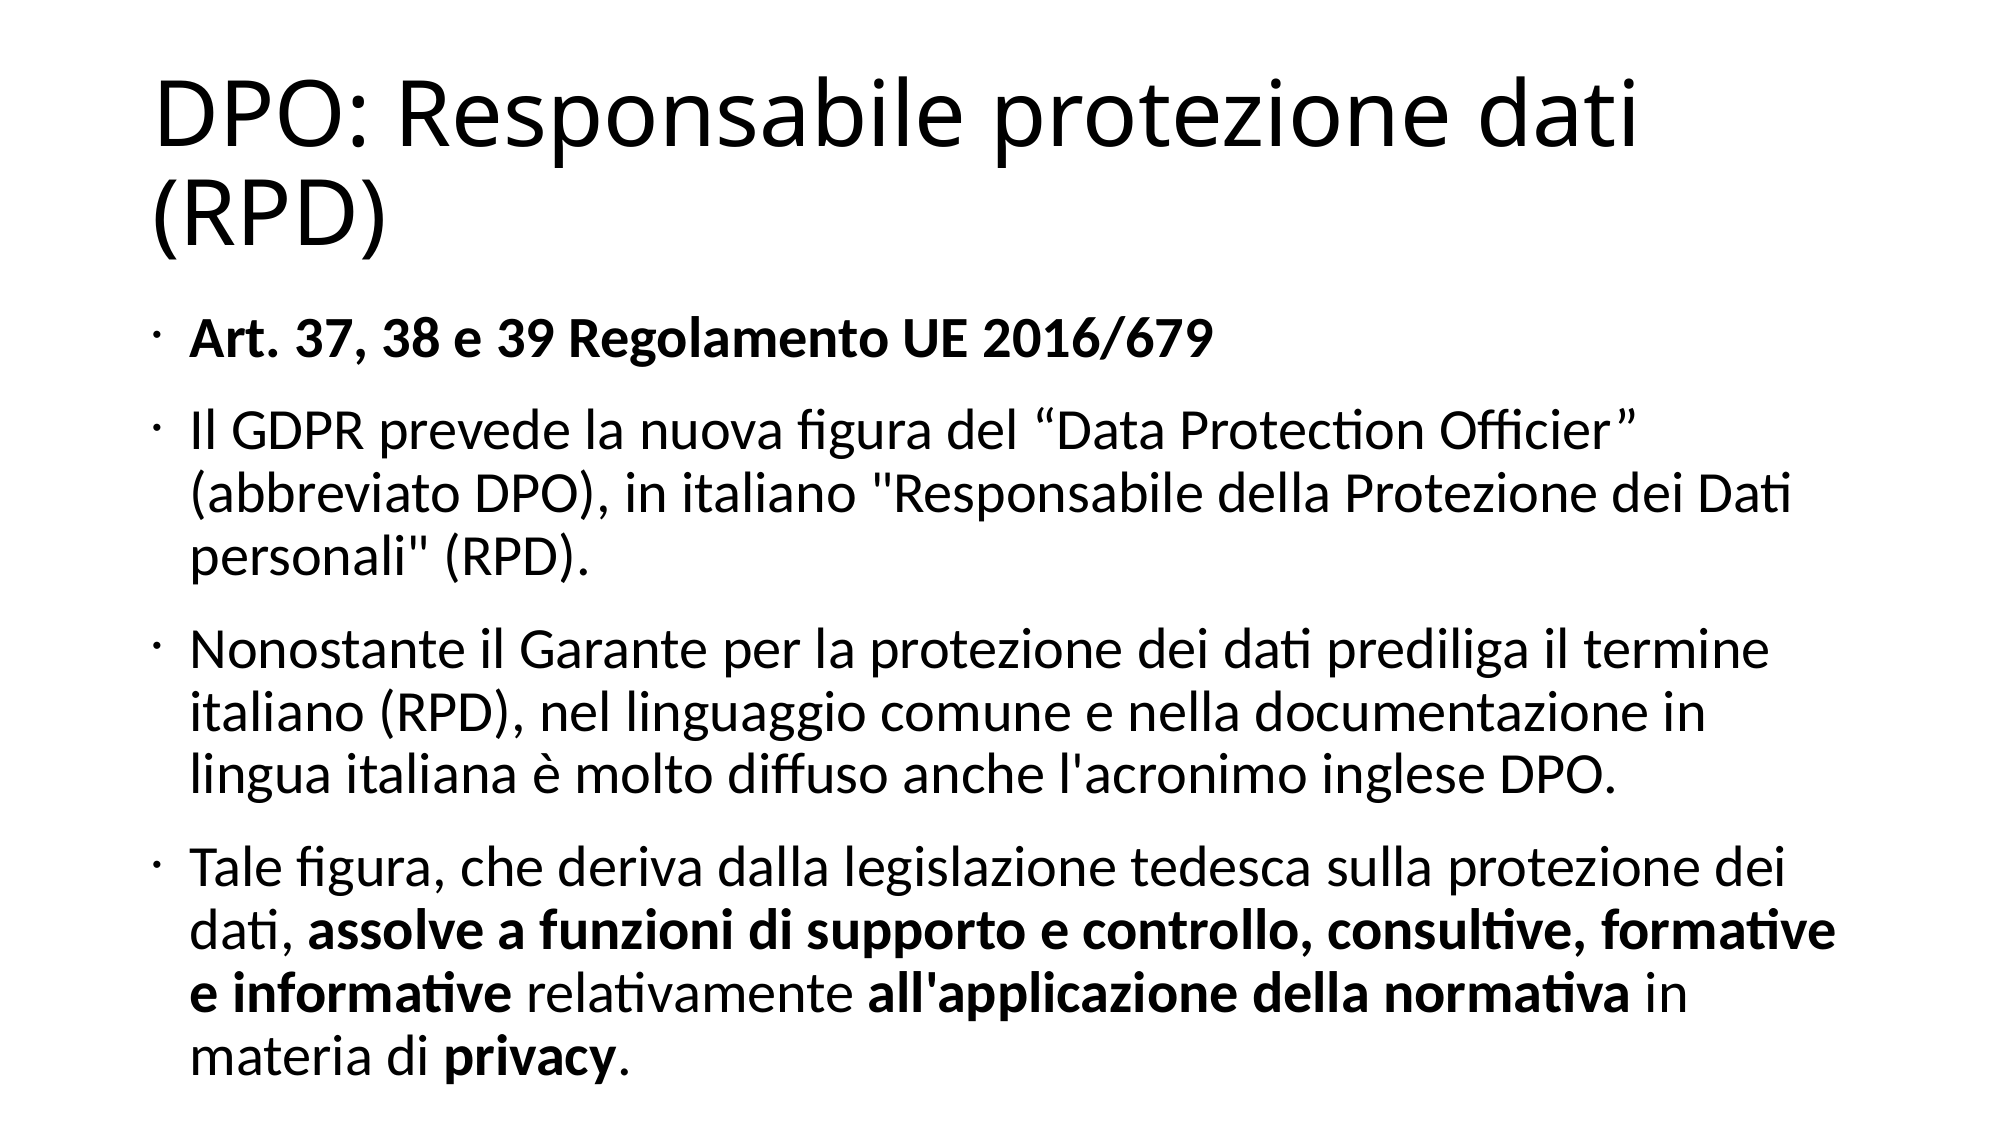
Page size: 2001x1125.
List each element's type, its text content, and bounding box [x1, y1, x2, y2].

list Art. 37, 38 e 39 Regolamento UE 2016/679 Il GDPR prevede la nuova figura del “Data Protection Officier” (abbreviato DPO), in italiano "Responsabile della Protezione dei Dati personali" (RPD). Nonostante il Garante per la protezione dei dati prediliga il termine italiano (RPD), nel linguaggio comune e nella documentazione in lingua italiana è molto diffuso anche l'acronimo inglese DPO. Tale figura, che deriva dalla legislazione tedesca sulla protezione dei dati, assolve a funzioni di supporto e controllo, consultive, formative e informative relativamente all'applicazione della normativa in materia di privacy. [137, 299, 1863, 1014]
title DPO: Responsabile protezione dati (RPD) [137, 59, 1863, 278]
